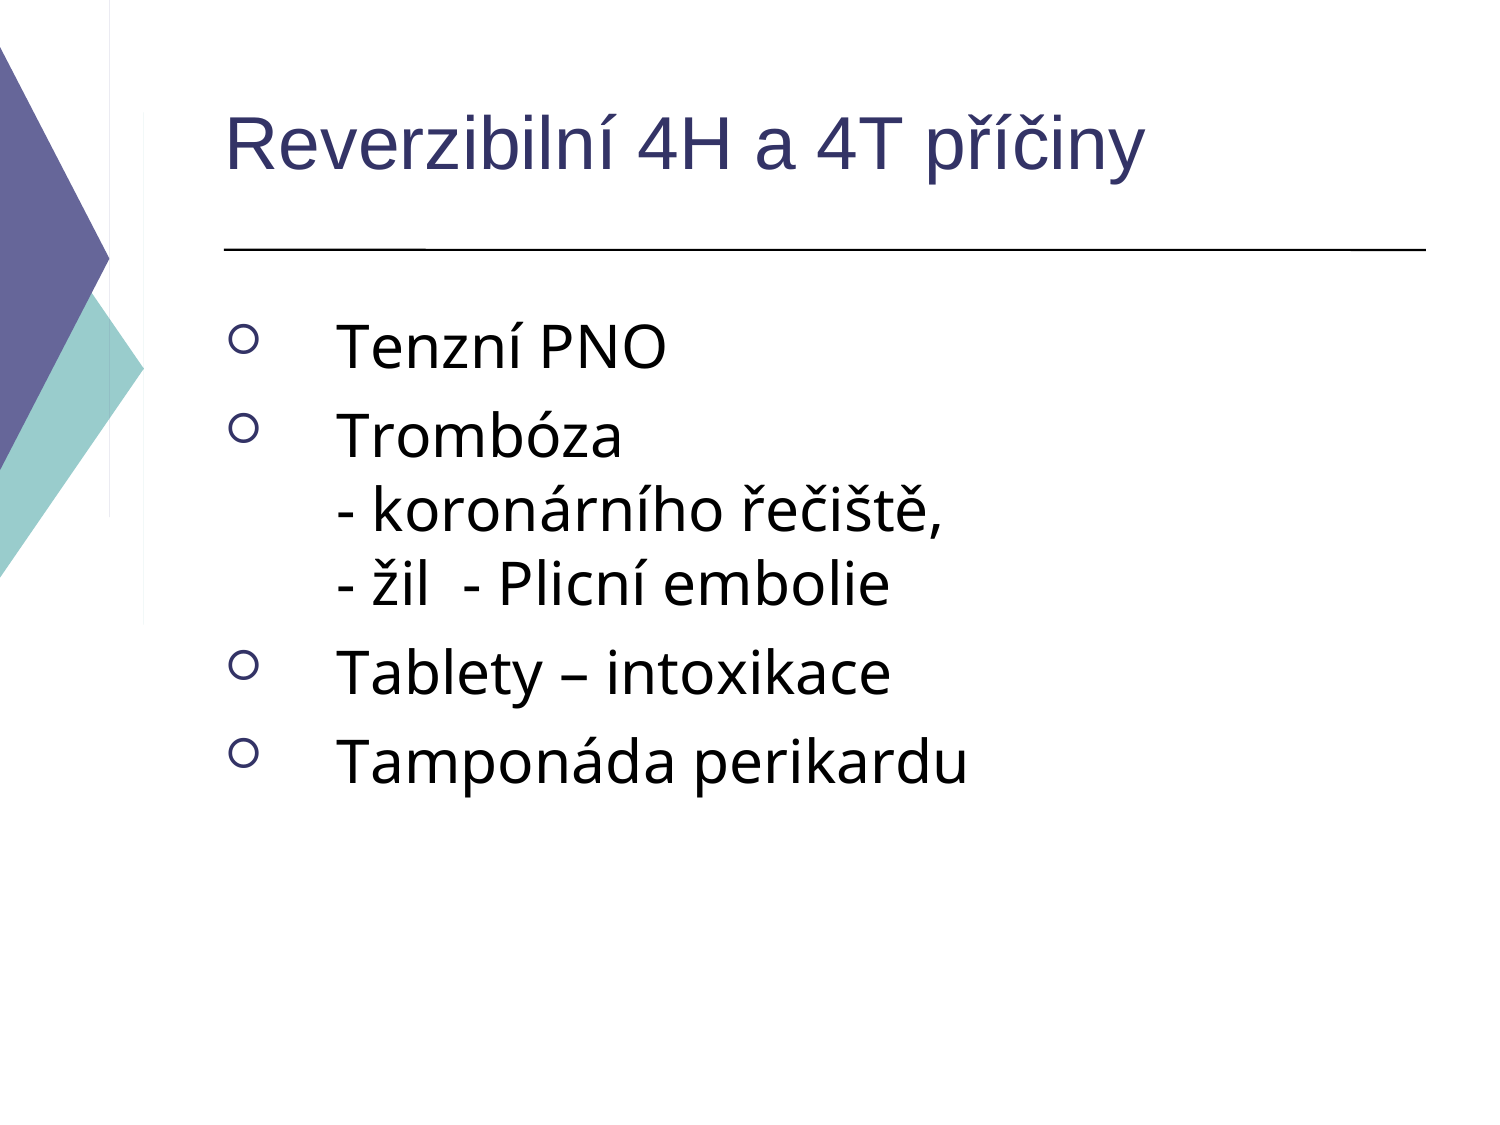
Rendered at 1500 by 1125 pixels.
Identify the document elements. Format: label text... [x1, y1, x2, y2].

title Reverzibilní 4H a 4T příčiny [224, 48, 1424, 229]
list Tenzní PNO Trombóza - koronárního řečiště, - žil - Plicní embolie Tablety – intoxikace Tamponáda perikardu [224, 299, 1424, 959]
